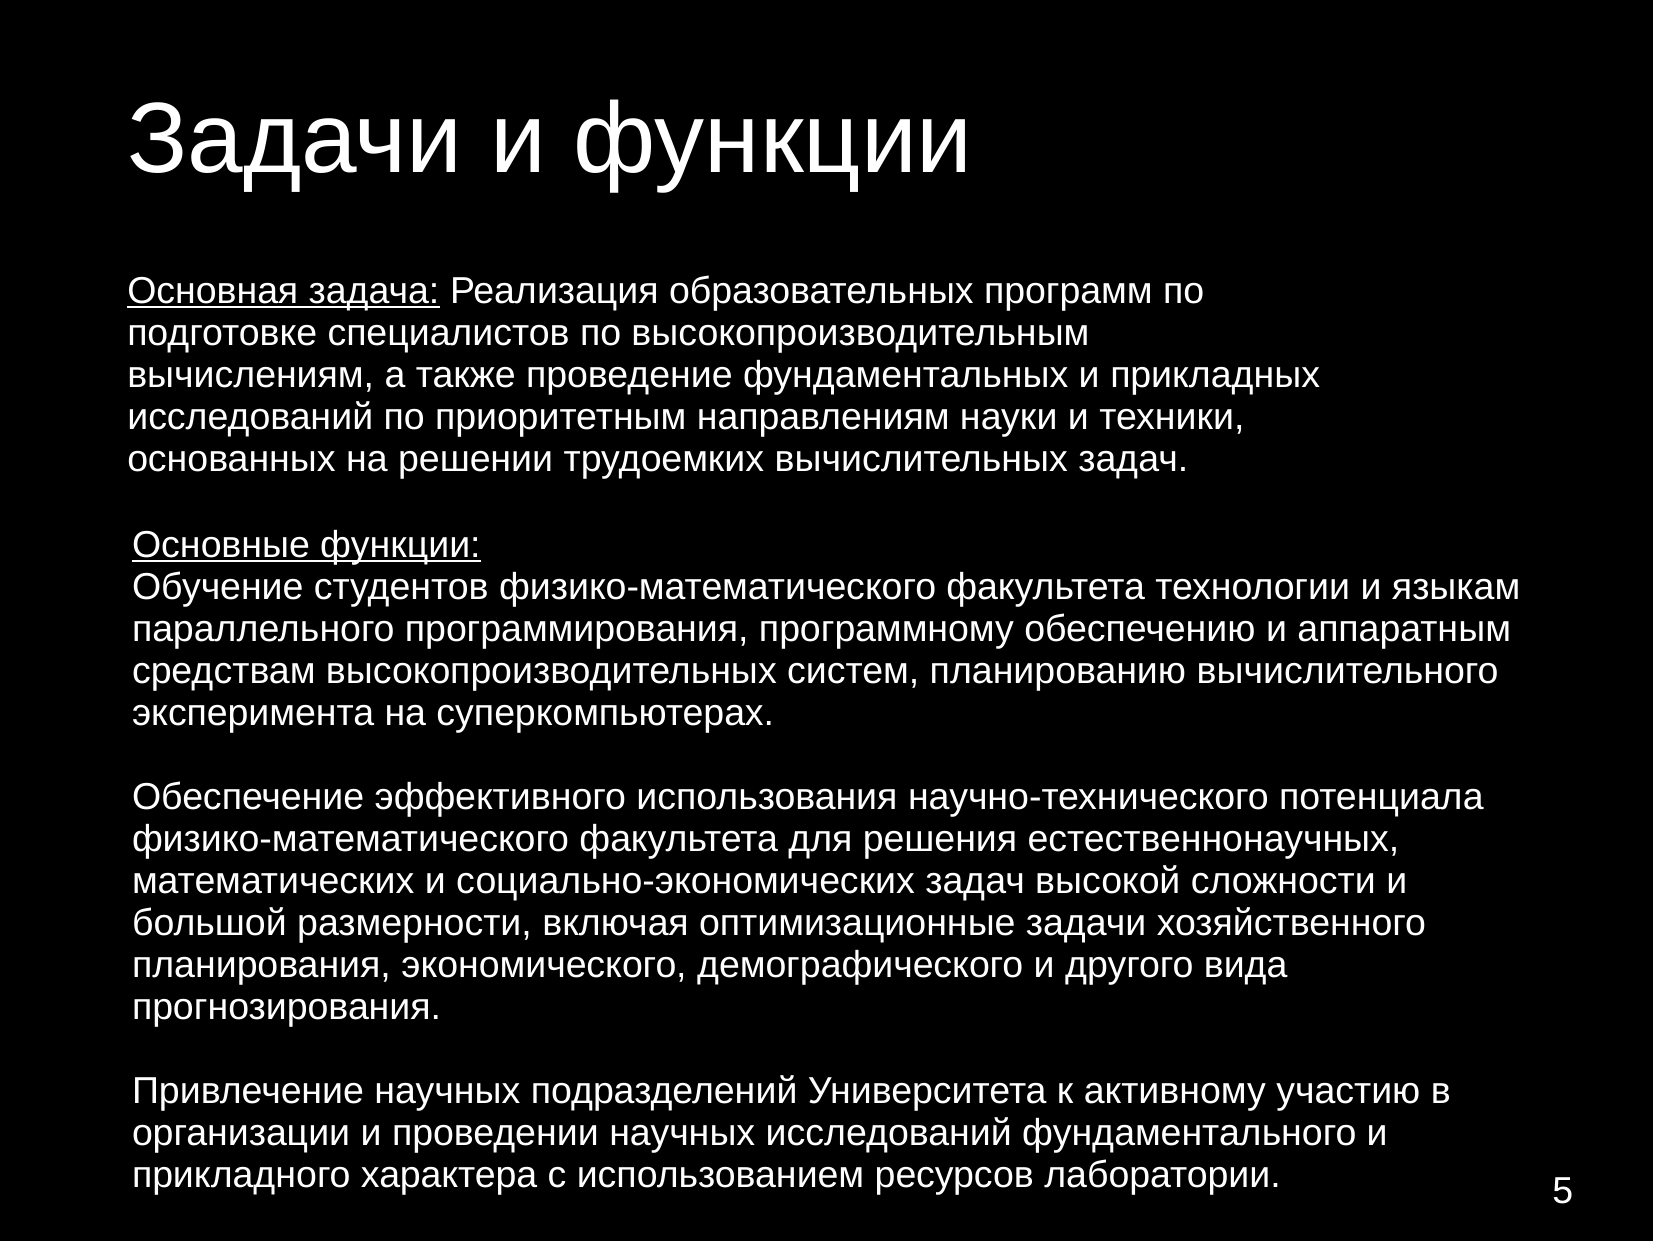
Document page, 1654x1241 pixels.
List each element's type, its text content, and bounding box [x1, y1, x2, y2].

text_box Основная задача: Реализация образовательных программ по подготовке специалистов по высокопроизводительным вычислениям, а также проведение фундаментальных и прикладных исследований по приоритетным направлениям науки и техники, основанных на решении трудоемких вычислительных задач. [112, 262, 1351, 488]
text_box Задачи и функции [112, 75, 1238, 202]
text_box 5 [1537, 1162, 1613, 1220]
text_box Основные функции: Обучение студентов физико-математического факультета технологии и языкам параллельного программирования, программному обеспечению и аппаратным средствам высокопроизводительных систем, планированию вычислительного эксперимента на суперкомпьютерах. Обеспечение эффективного использования научно-технического потенциала физико-математического факультета для решения естественнонаучных, математических и социально-экономических задач высокой сложности и большой размерности, включая оптимизационные задачи хозяйственного планирования, экономического, демографического и другого вида прогнозирования. Привлечение научных подразделений Университета к активному участию в организации и проведении научных исследований фундаментального и прикладного характера с использованием ресурсов лаборатории. [117, 516, 1580, 1204]
